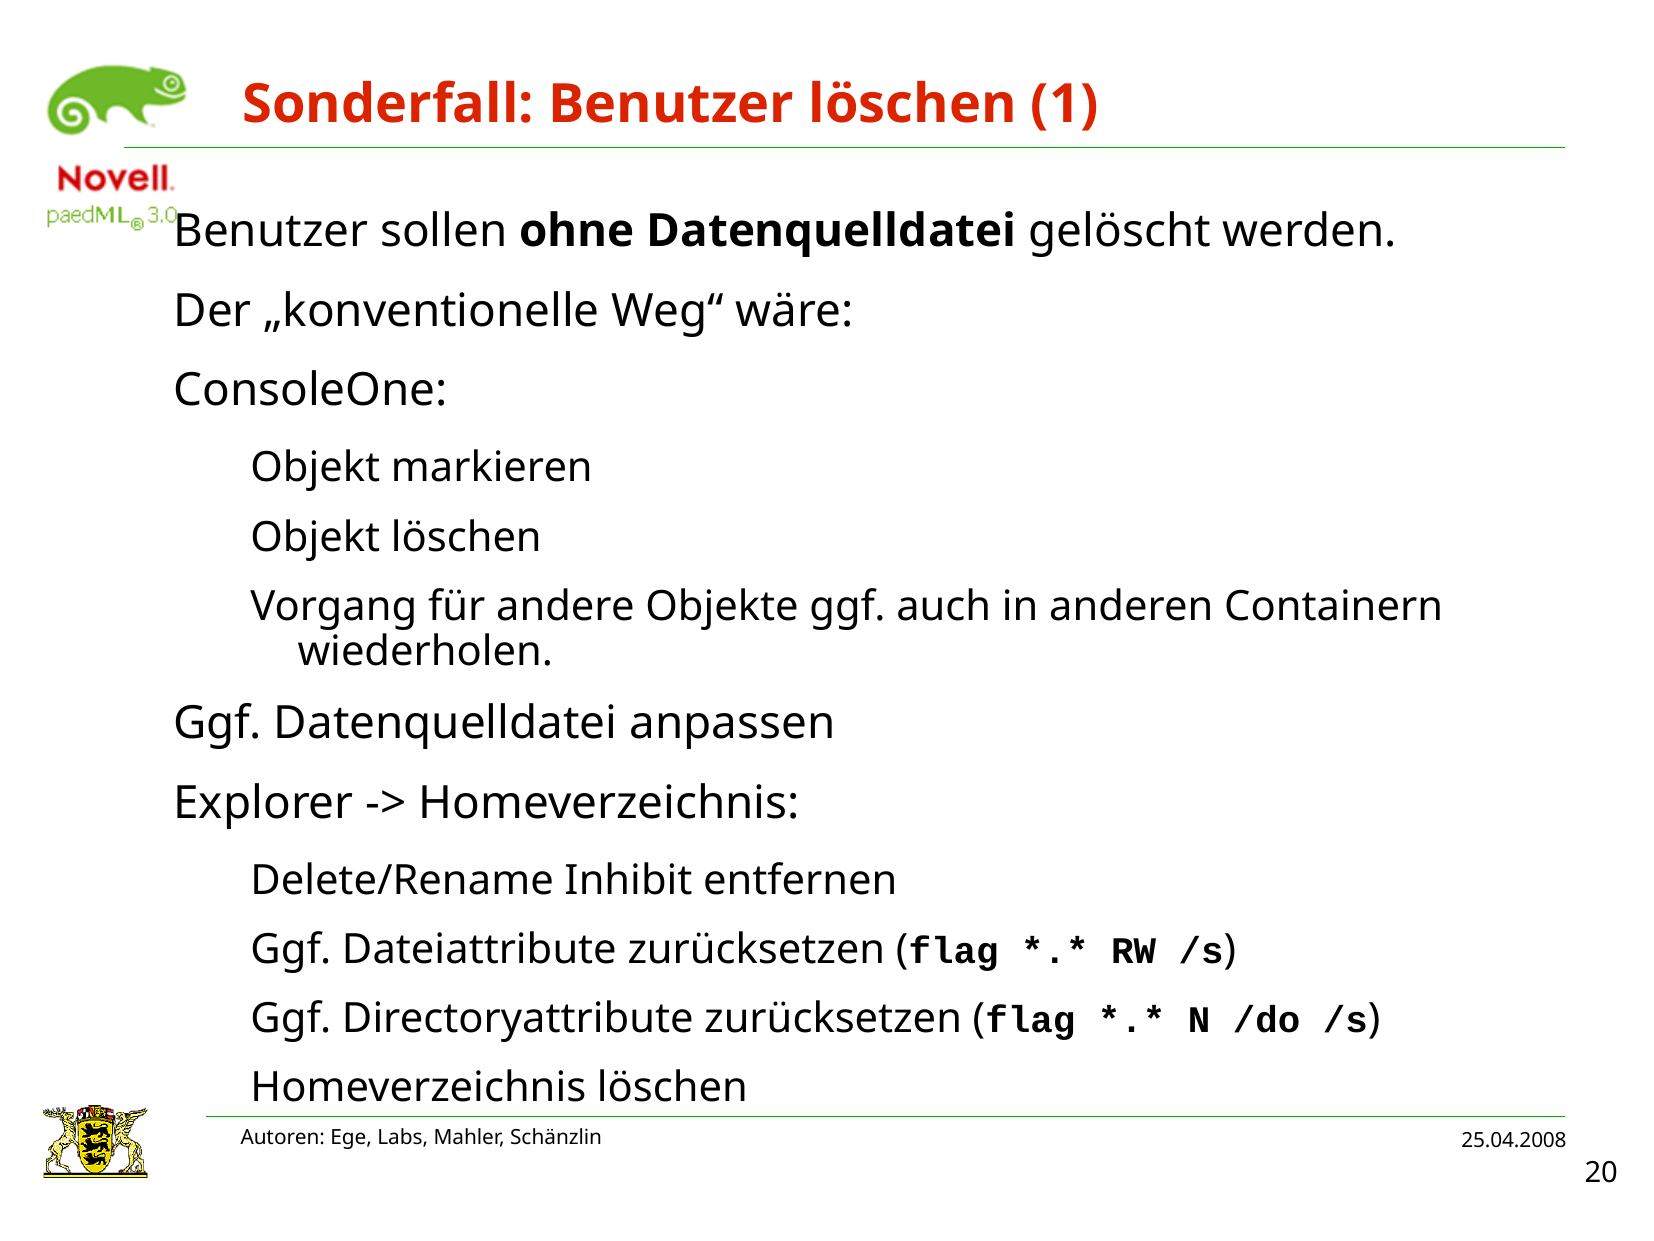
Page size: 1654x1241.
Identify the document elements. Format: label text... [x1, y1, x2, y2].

list Benutzer sollen ohne Datenquelldatei gelöscht werden. Der „konventionelle Weg“ wäre: ConsoleOne: Objekt markieren Objekt löschen Vorgang für andere Objekte ggf. auch in anderen Containern wiederholen. Ggf. Datenquelldatei anpassen Explorer -> Homeverzeichnis: Delete/Rename Inhibit entfernen Ggf. Dateiattribute zurücksetzen (flag *.* RW /s) Ggf. Directoryattribute zurücksetzen (flag *.* N /do /s) Homeverzeichnis löschen [216, 206, 1489, 1091]
picture [182, 231, 196, 237]
picture [41, 1104, 148, 1180]
picture [182, 217, 195, 227]
title Sonderfall: Benutzer löschen (1) [242, 68, 1577, 135]
picture [29, 34, 199, 237]
